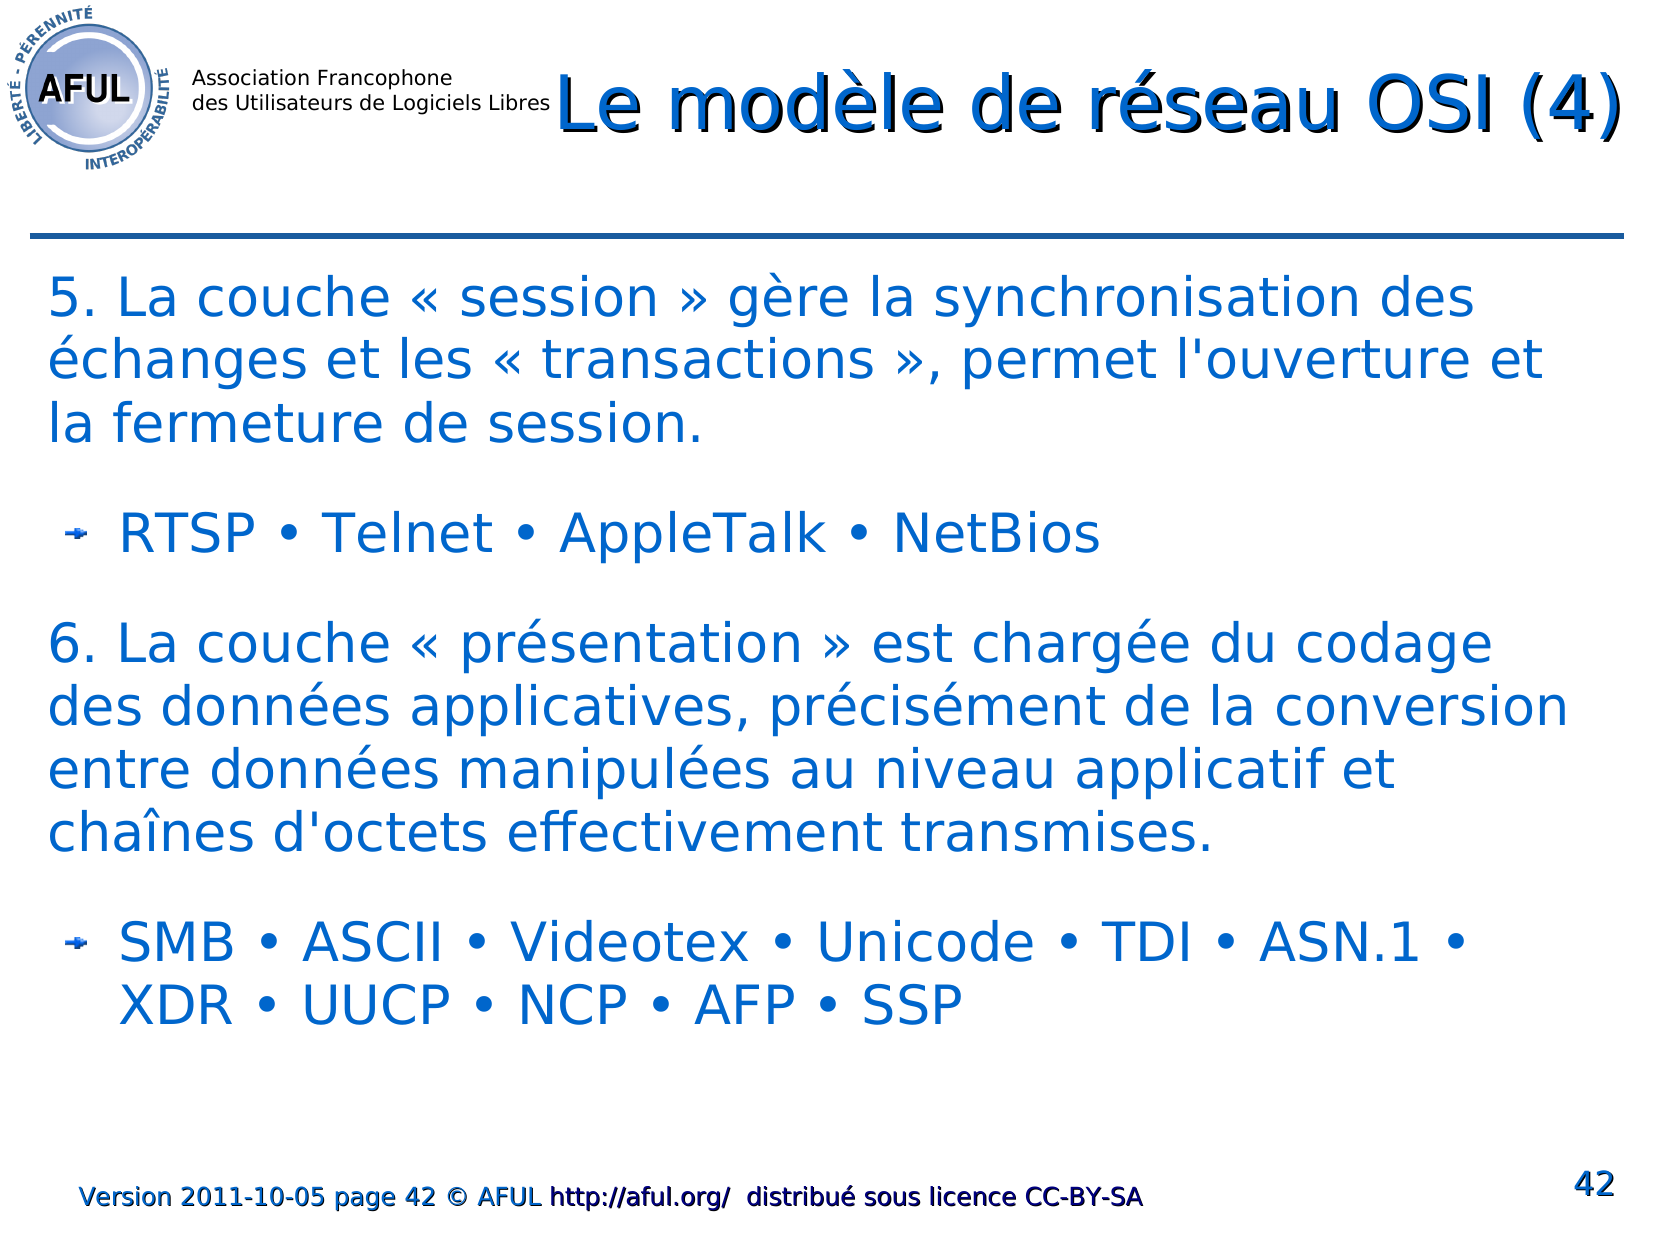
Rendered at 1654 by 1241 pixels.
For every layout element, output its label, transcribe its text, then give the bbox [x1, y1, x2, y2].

list 5. La couche « session » gère la synchronisation des échanges et les « transactions », permet l'ouverture et la fermeture de session. RTSP • Telnet • AppleTalk • NetBios 6. La couche « présentation » est chargée du codage des données applicatives, précisément de la conversion entre données manipulées au niveau applicatif et chaînes d'octets effectivement transmises. SMB • ASCII • Videotex • Unicode • TDI • ASN.1 • XDR • UUCP • NCP • AFP • SSP [47, 265, 1595, 1211]
title Le modèle de réseau OSI (4) [501, 0, 1625, 207]
picture [0, 0, 178, 178]
